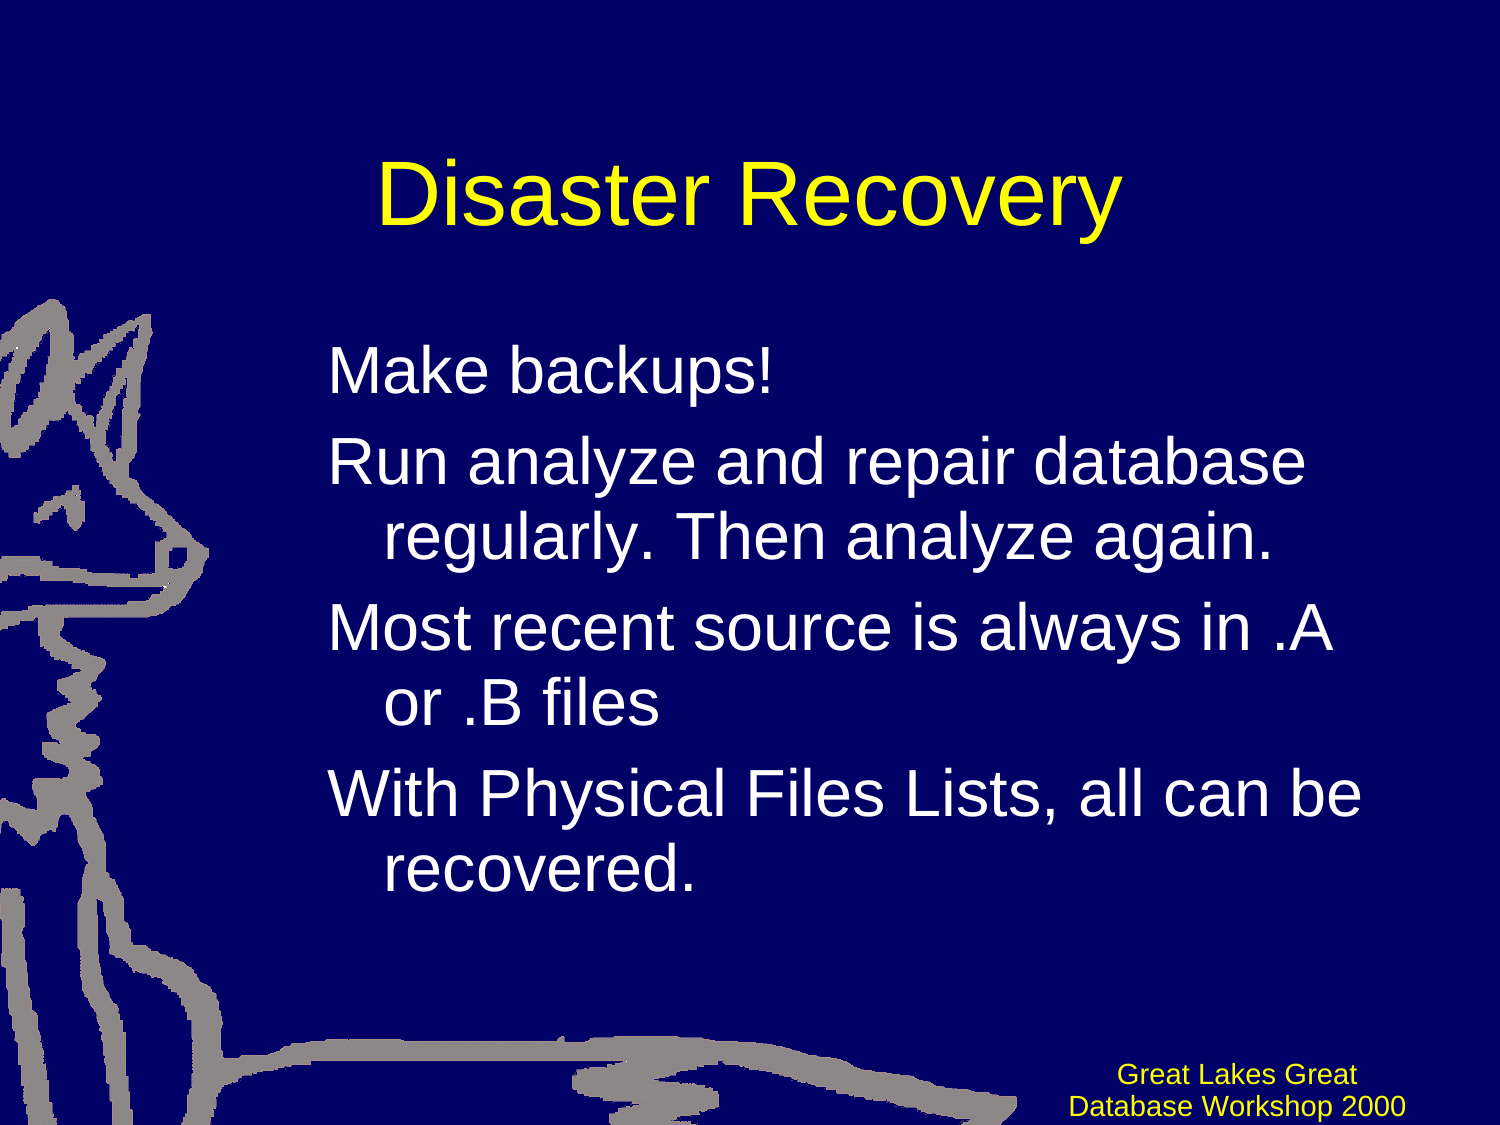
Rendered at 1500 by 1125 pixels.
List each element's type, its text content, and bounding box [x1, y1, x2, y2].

list Make backups! Run analyze and repair database regularly. Then analyze again. Most recent source is always in .A or .B files With Physical Files Lists, all can be recovered. [312, 324, 1413, 1001]
title Disaster Recovery [112, 99, 1388, 288]
picture [0, 275, 1019, 1125]
